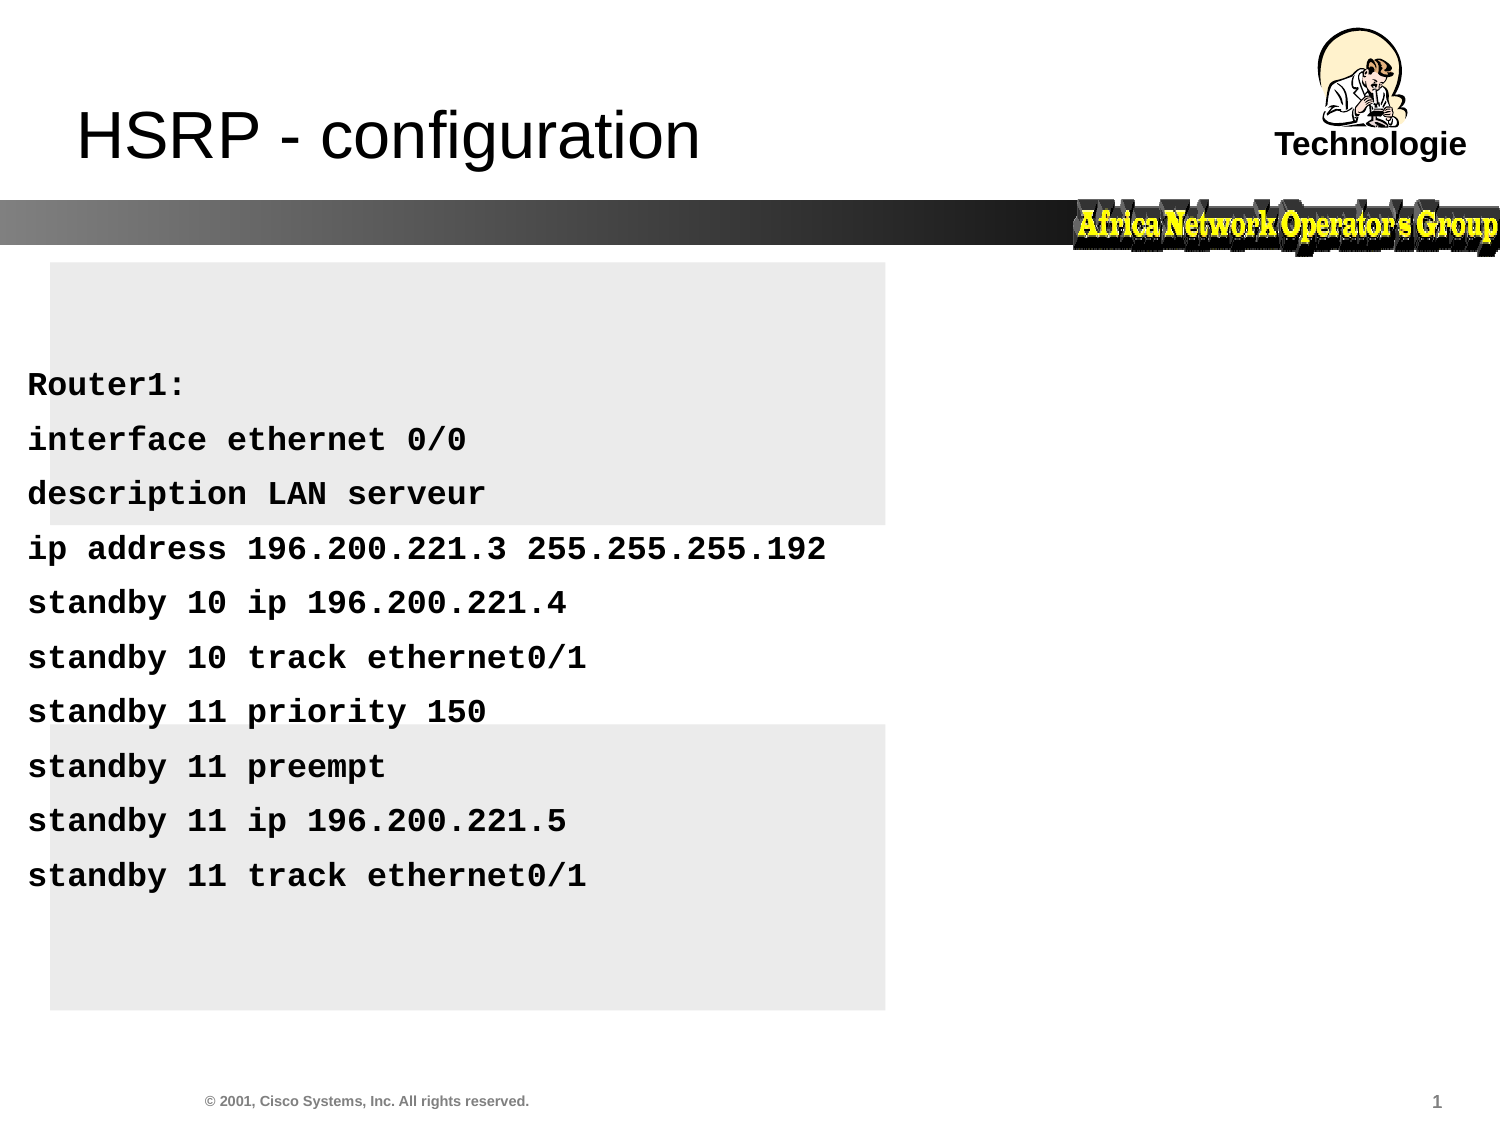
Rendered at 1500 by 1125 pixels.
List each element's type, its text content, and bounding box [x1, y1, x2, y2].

title HSRP - configuration [62, 88, 808, 180]
text_box Router1: interface ethernet 0/0 description LAN serveur ip address 196.200.221.3 255.255.255.192 standby 10 ip 196.200.221.4 standby 10 track ethernet0/1 standby 11 priority 150 standby 11 preempt standby 11 ip 196.200.221.5 standby 11 track ethernet0/1 [15, 362, 840, 954]
text_box Technologie [1262, 118, 1482, 169]
text_box [50, 724, 886, 1011]
picture [1317, 26, 1409, 118]
text_box [50, 262, 886, 526]
